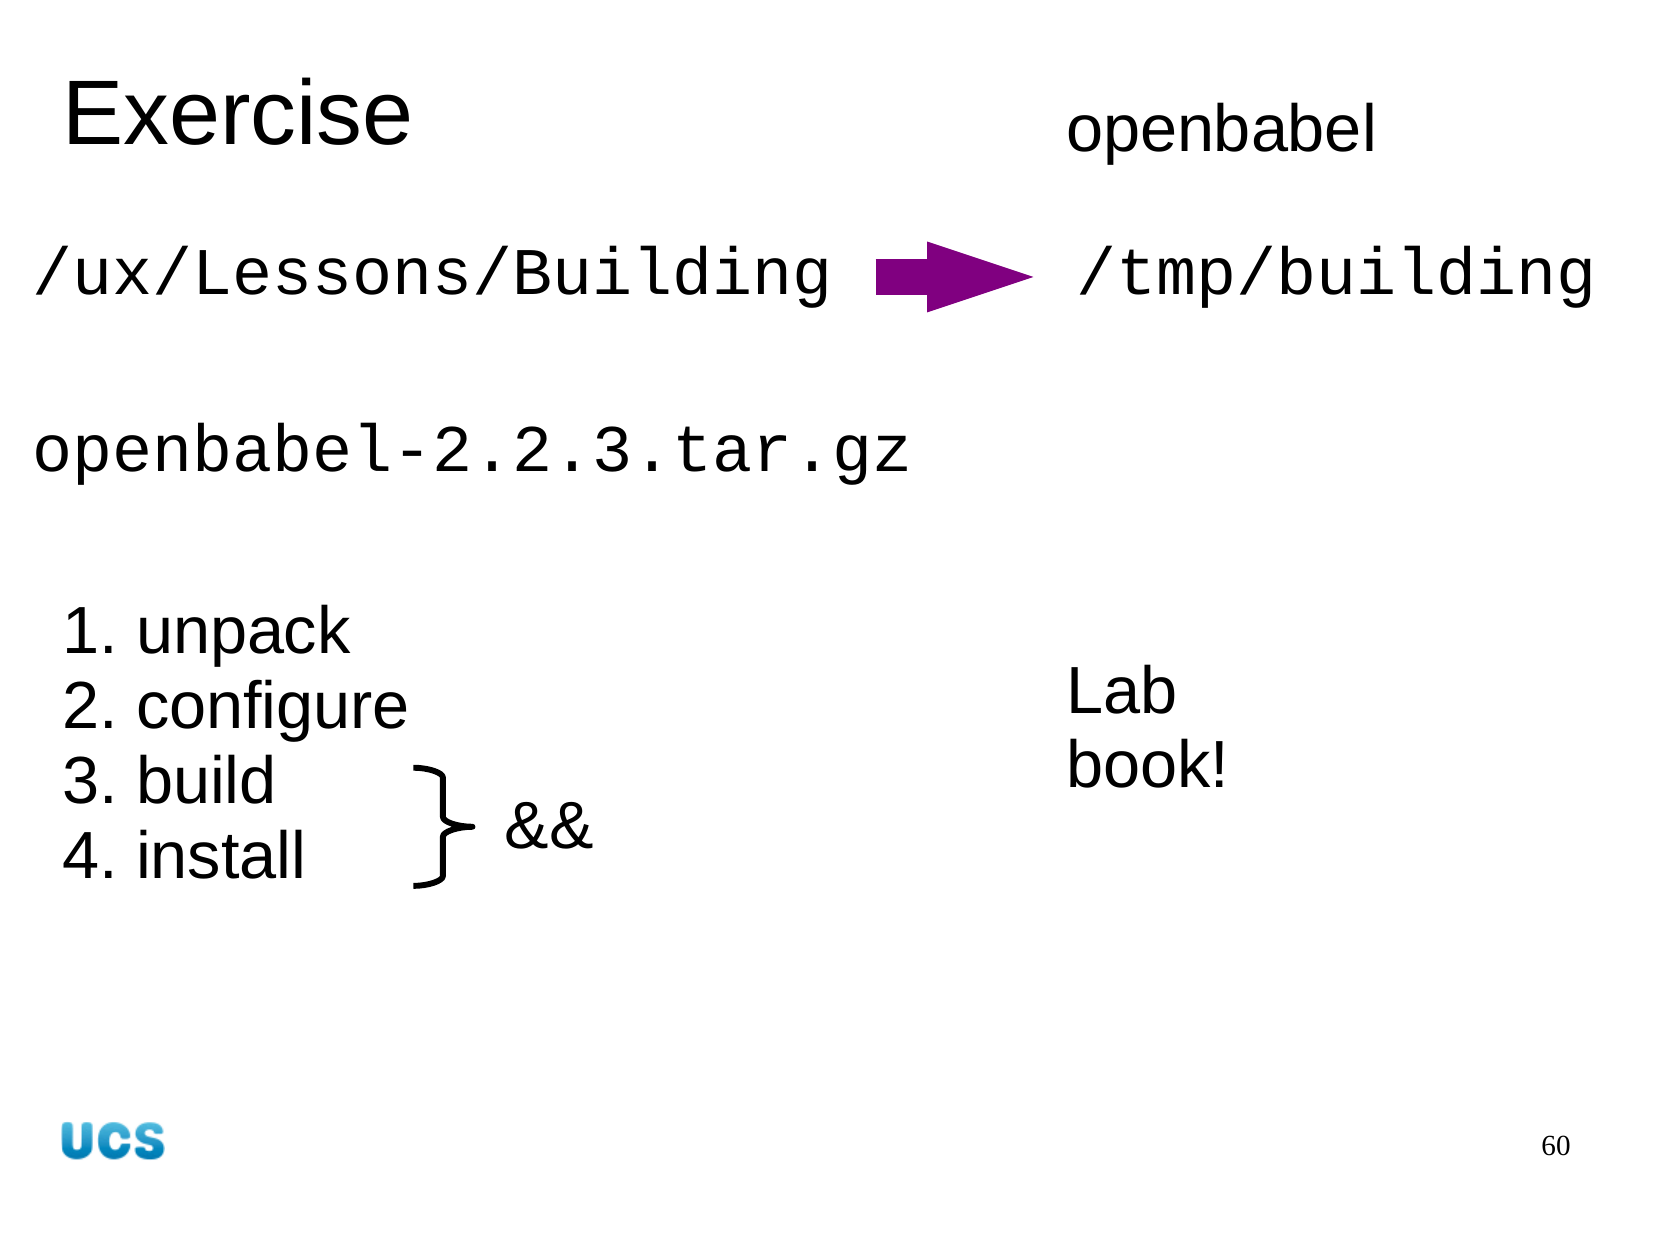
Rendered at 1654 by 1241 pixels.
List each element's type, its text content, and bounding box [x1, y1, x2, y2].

text_box Lab book! [1062, 649, 1233, 806]
text_box openbabel-2.2.3.tar.gz [29, 413, 916, 495]
text_box unpack configure build install [59, 590, 415, 896]
picture [61, 1121, 165, 1161]
text_box /ux/Lessons/Building [29, 236, 876, 318]
text_box /tmp/building [1033, 236, 1600, 318]
text_box Exercise [59, 59, 418, 168]
text_box openbabel [1062, 88, 1382, 170]
text_box && [501, 784, 597, 866]
